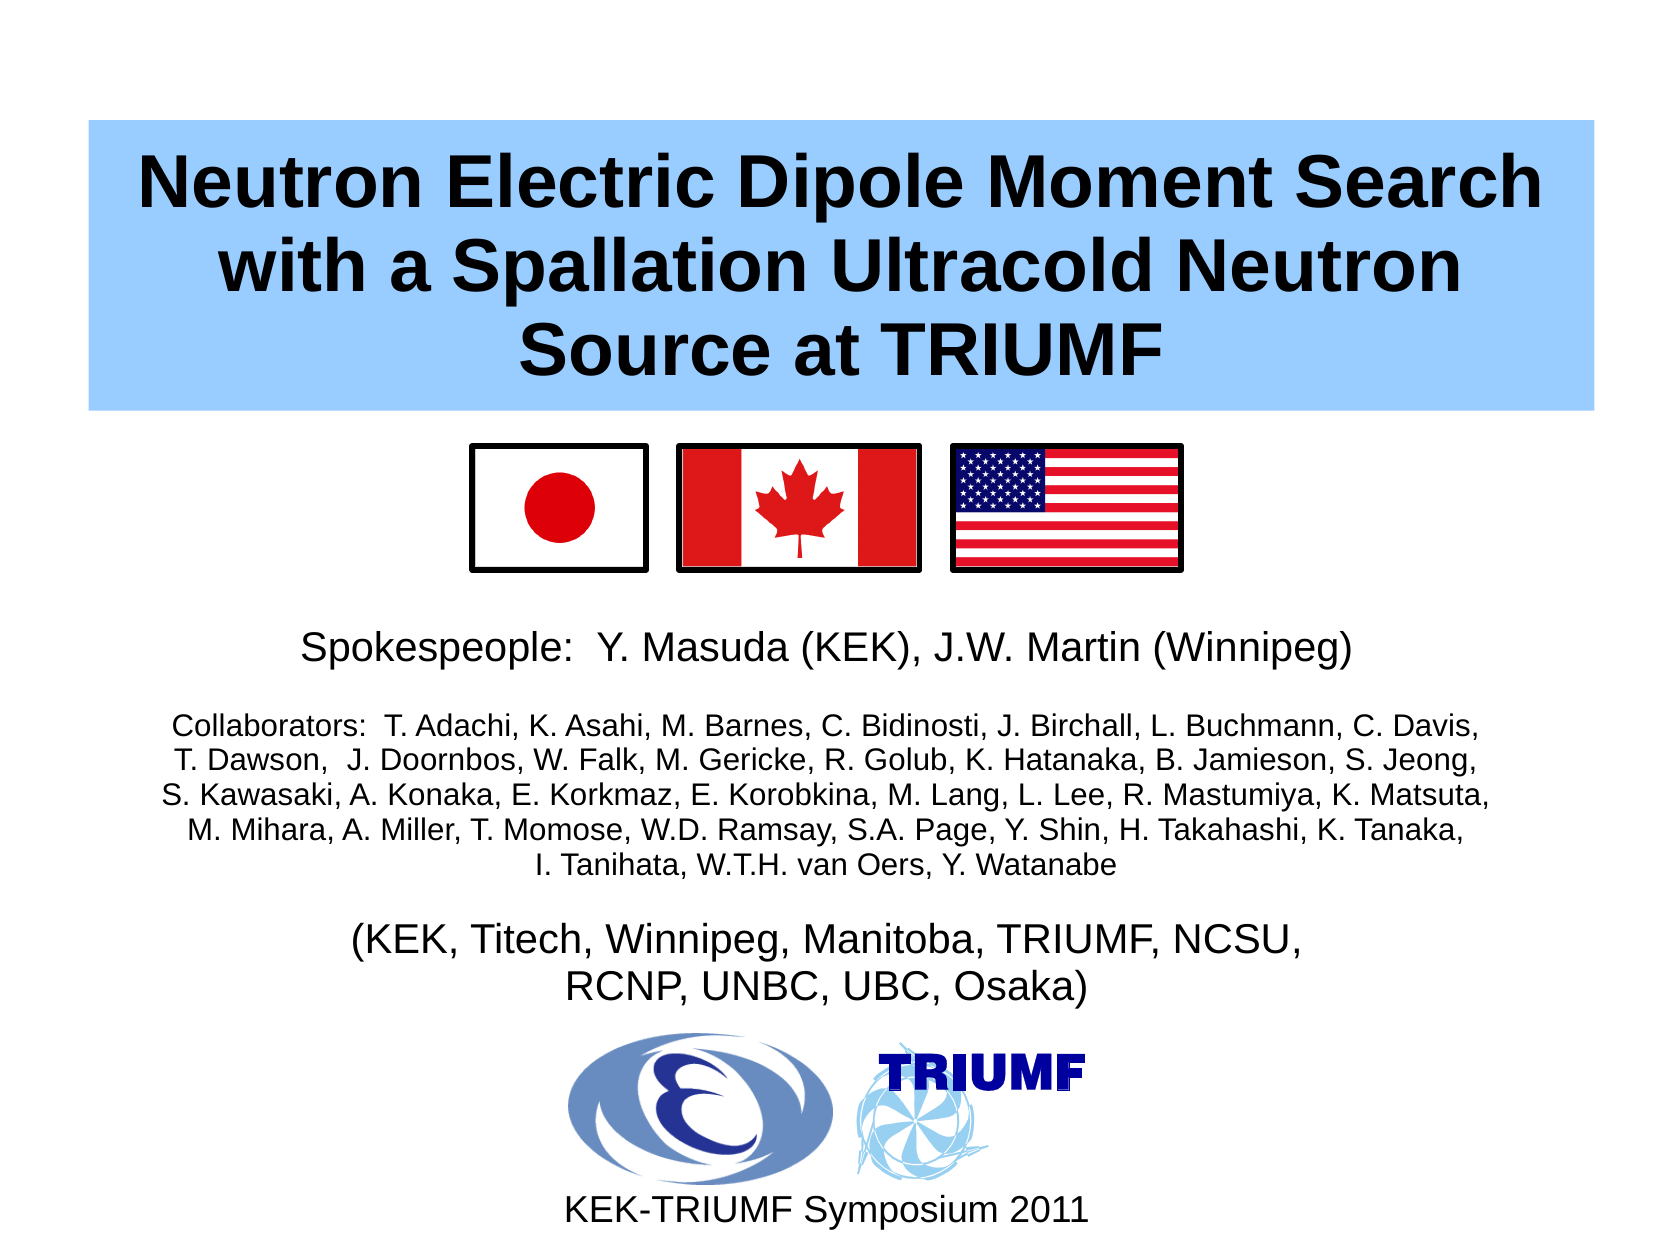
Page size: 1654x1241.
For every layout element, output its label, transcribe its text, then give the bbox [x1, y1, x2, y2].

picture [955, 448, 1179, 567]
picture [475, 448, 644, 567]
text_box KEK-TRIUMF Symposium 2011 [549, 1181, 1098, 1241]
picture [568, 1033, 833, 1181]
picture [856, 1041, 1085, 1181]
text_box Collaborators: T. Adachi, K. Asahi, M. Barnes, C. Bidinosti, J. Birchall, L. Buchmann, C. Davis, T. Dawson, J. Doornbos, W. Falk, M. Gericke, R. Golub, K. Hatanaka, B. Jamieson, S. Jeong, S. Kawasaki, A. Konaka, E. Korkmaz, E. Korobkina, M. Lang, L. Lee, R. Mastumiya, K. Matsuta, M. Mihara, A. Miller, T. Momose, W.D. Ramsay, S.A. Page, Y. Shin, H. Takahashi, K. Tanaka, I. Tanihata, W.T.H. van Oers, Y. Watanabe (KEK, Titech, Winnipeg, Manitoba, TRIUMF, NCSU, RCNP, UNBC, UBC, Osaka) [88, 689, 1565, 1028]
text_box Spokespeople: Y. Masuda (KEK), J.W. Martin (Winnipeg) [428, 619, 1226, 676]
title Neutron Electric Dipole Moment Search with a Spallation Ultracold Neutron Source at TRIUMF [88, 120, 1595, 411]
picture [682, 448, 917, 567]
